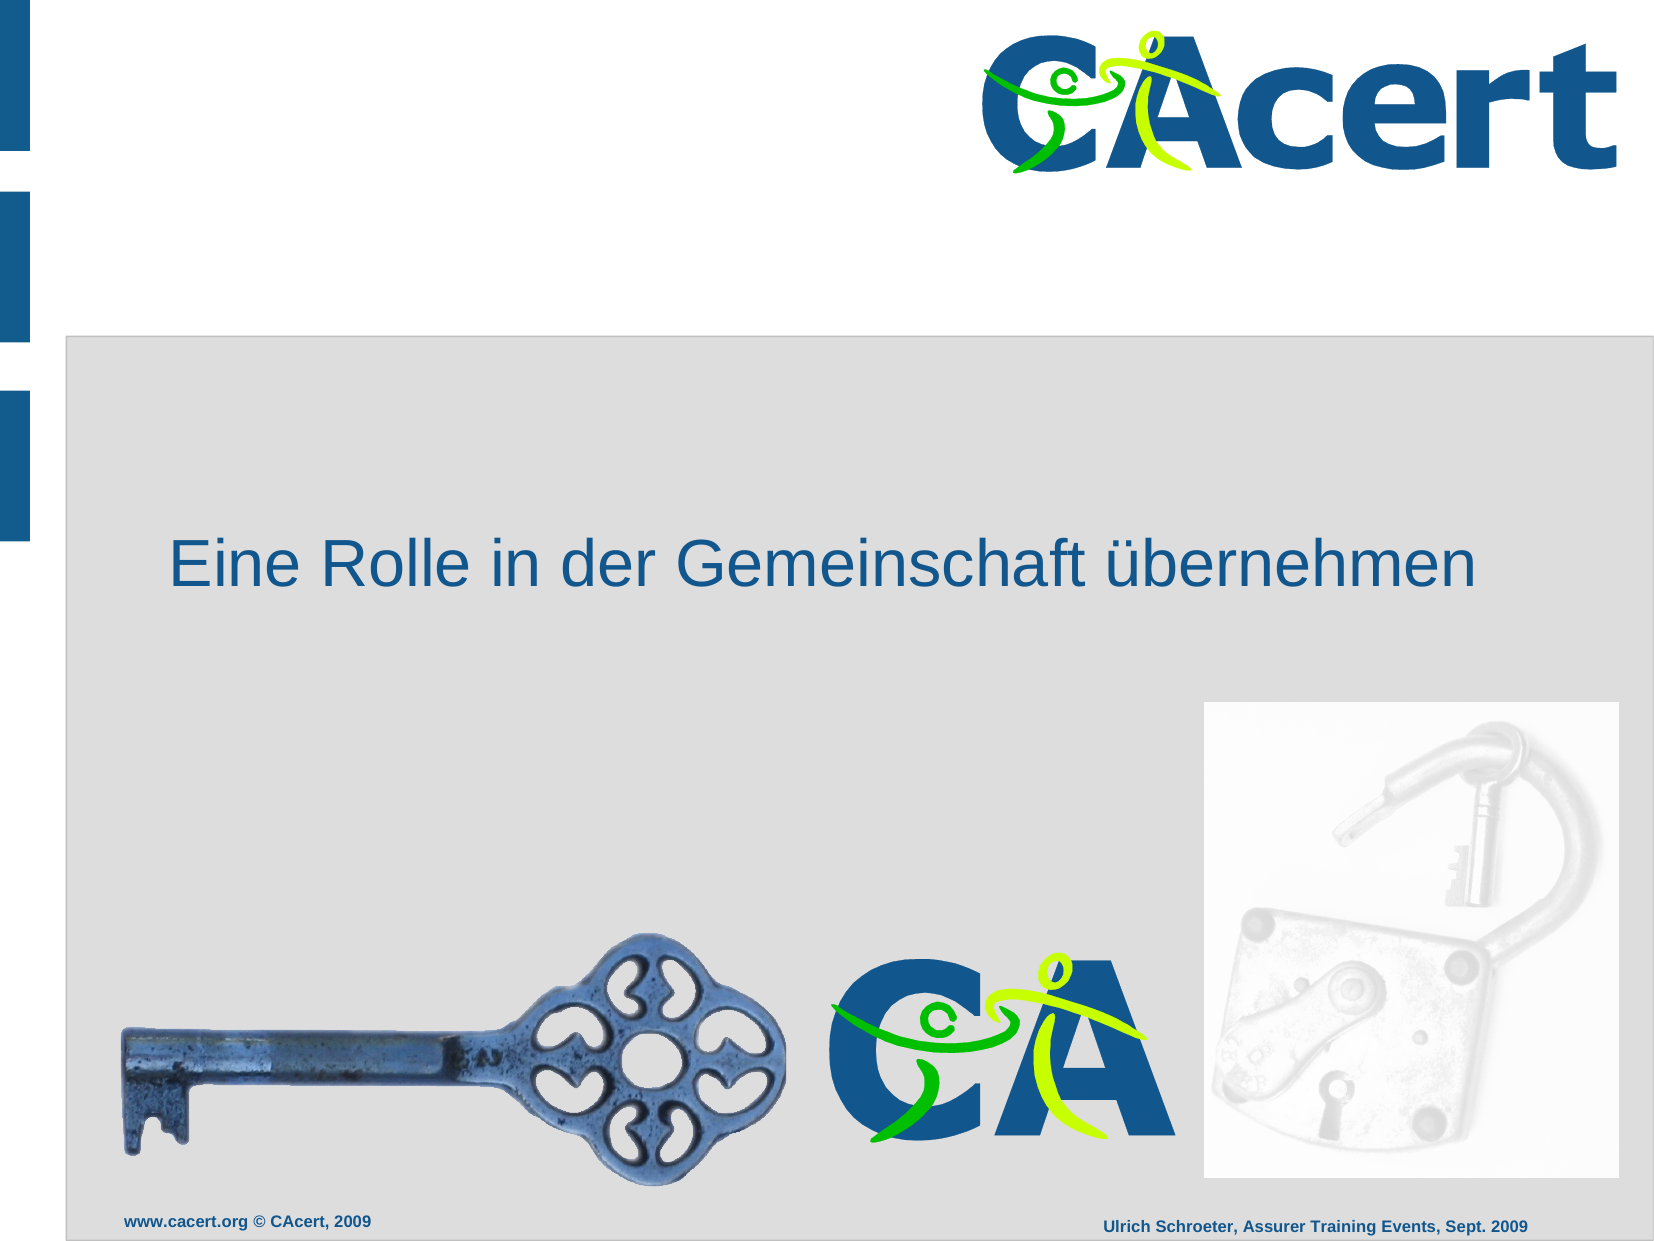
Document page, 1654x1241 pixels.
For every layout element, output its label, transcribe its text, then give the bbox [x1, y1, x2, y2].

title Eine Rolle in der Gemeinschaft übernehmen [118, 442, 1530, 601]
picture [826, 950, 1177, 1145]
picture [106, 915, 800, 1203]
picture [1204, 702, 1619, 1178]
